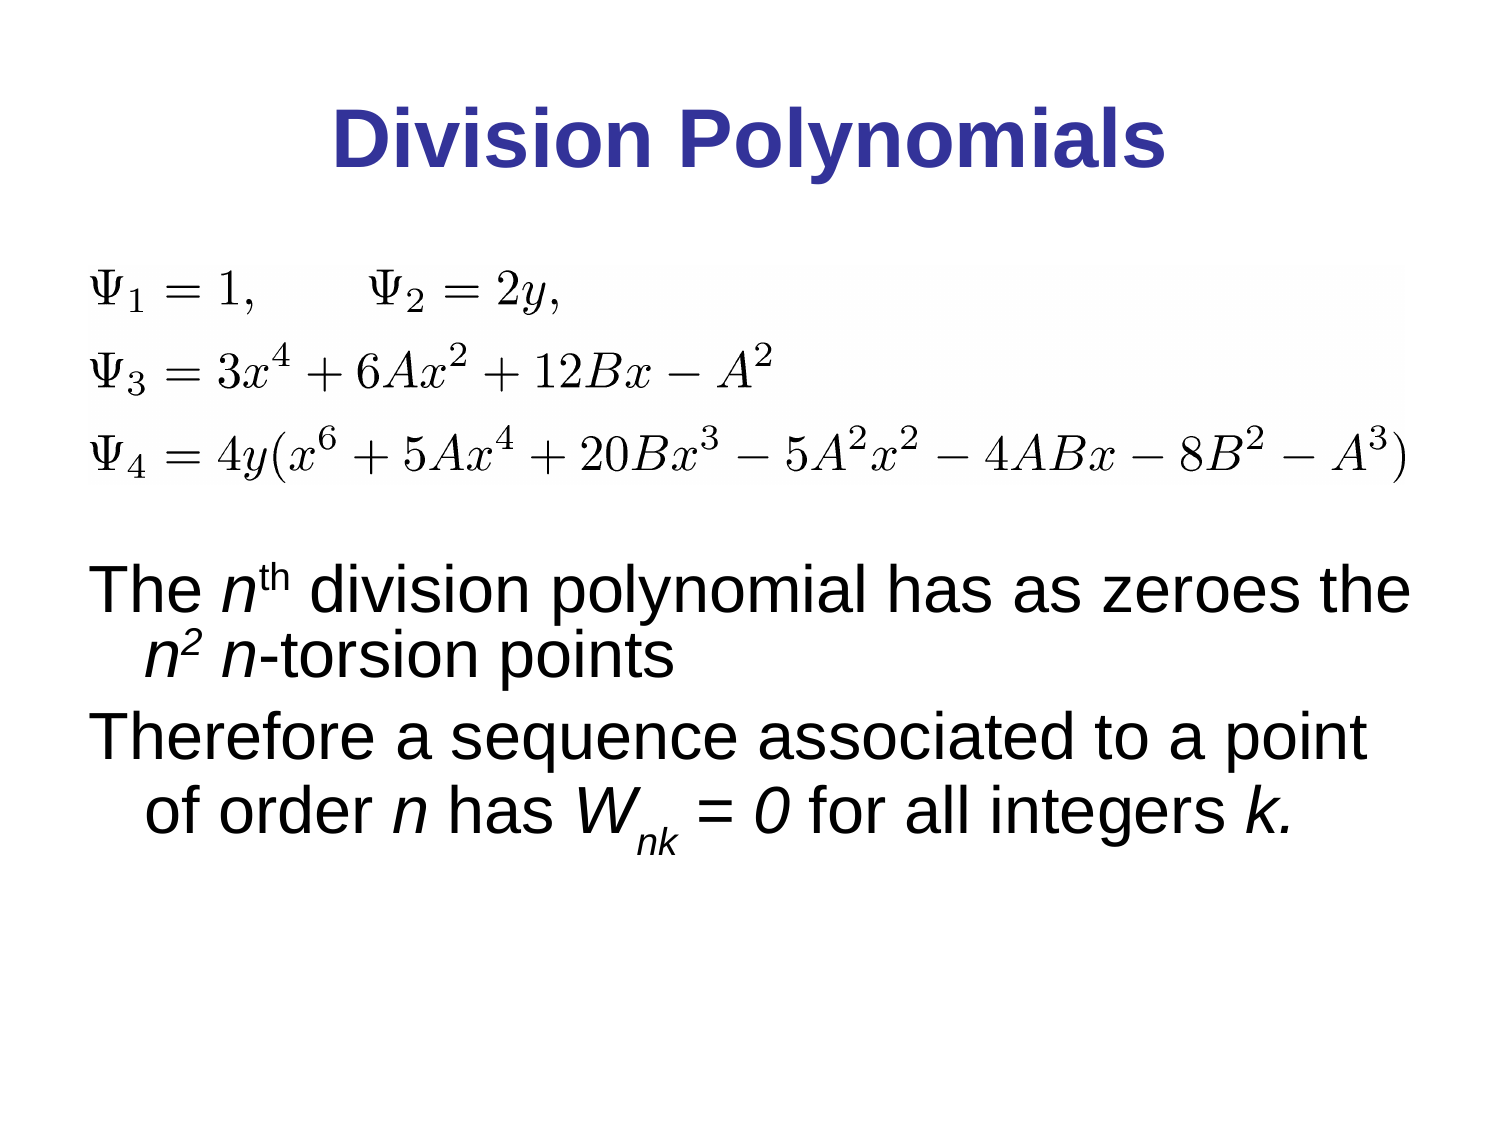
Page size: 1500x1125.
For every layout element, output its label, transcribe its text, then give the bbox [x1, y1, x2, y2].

picture [88, 265, 1405, 485]
list The nth division polynomial has as zeroes the n2 n-torsion points Therefore a sequence associated to a point of order n has Wnk = 0 for all integers k. [88, 560, 1439, 1020]
title Division Polynomials [75, 37, 1425, 241]
